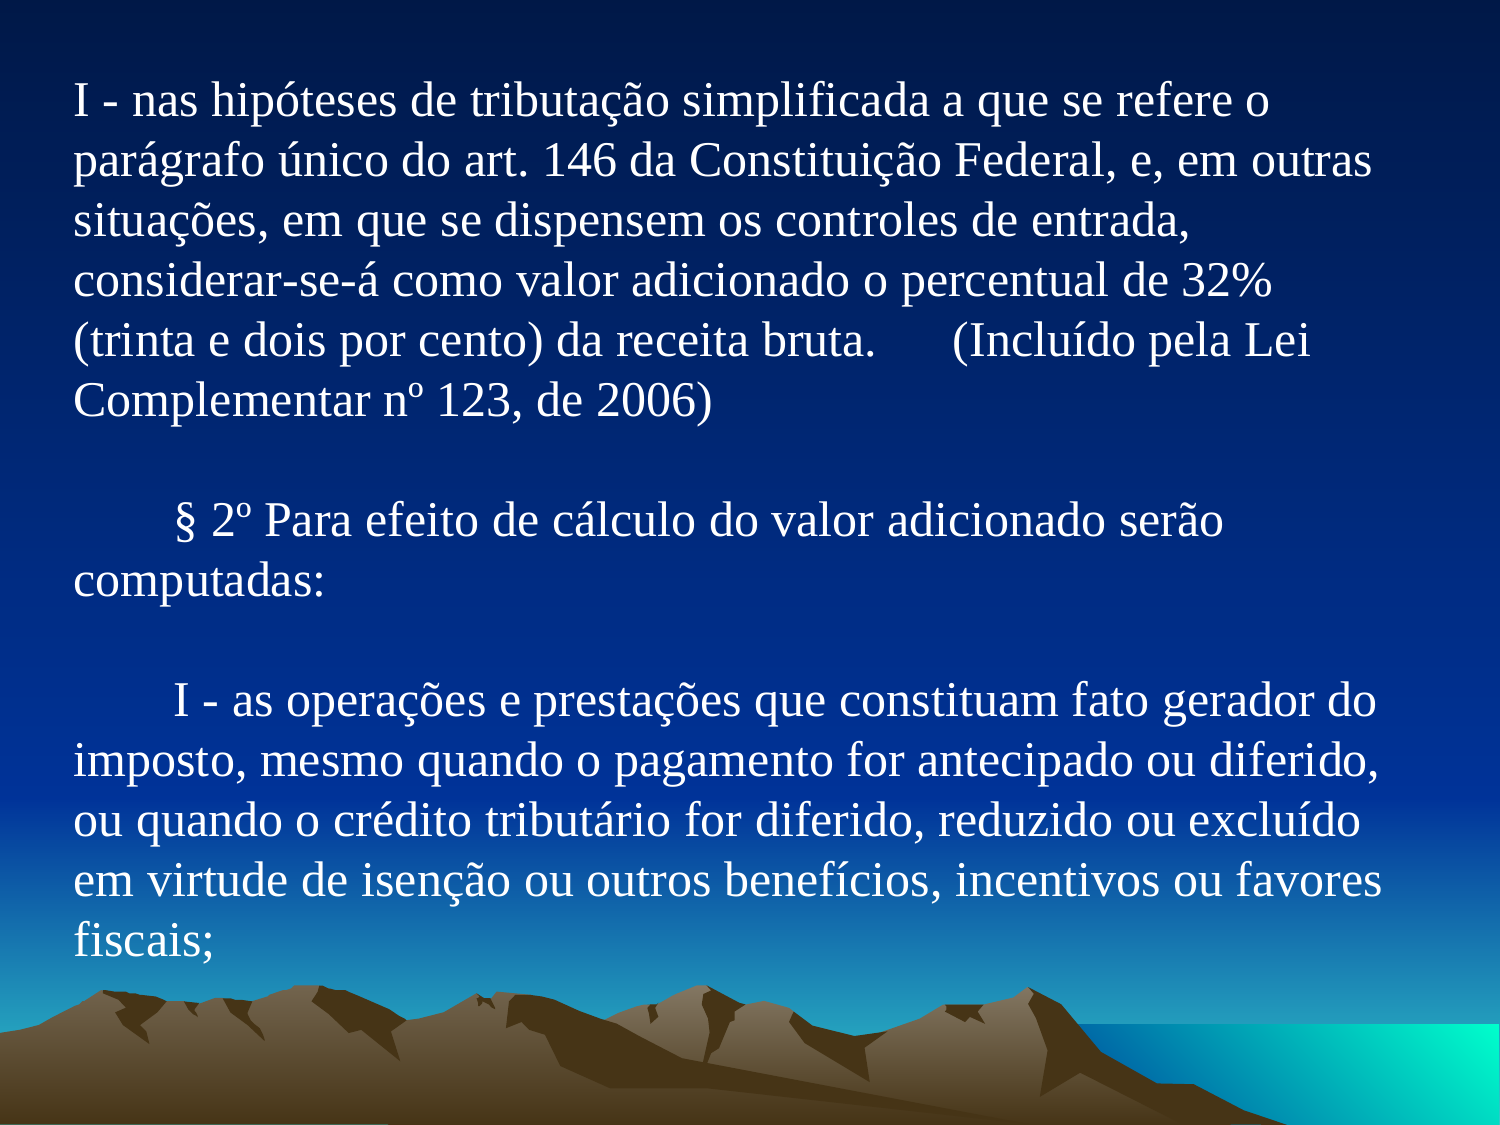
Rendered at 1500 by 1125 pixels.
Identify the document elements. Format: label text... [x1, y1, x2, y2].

text_box I - nas hipóteses de tributação simplificada a que se refere o parágrafo único do art. 146 da Constituição Federal, e, em outras situações, em que se dispensem os controles de entrada, considerar-se-á como valor adicionado o percentual de 32% (trinta e dois por cento) da receita bruta. (Incluído pela Lei Complementar nº 123, de 2006) § 2º Para efeito de cálculo do valor adicionado serão computadas: I - as operações e prestações que constituam fato gerador do imposto, mesmo quando o pagamento for antecipado ou diferido, ou quando o crédito tributário for diferido, reduzido ou excluído em virtude de isenção ou outros benefícios, incentivos ou favores fiscais; [59, 59, 1418, 974]
